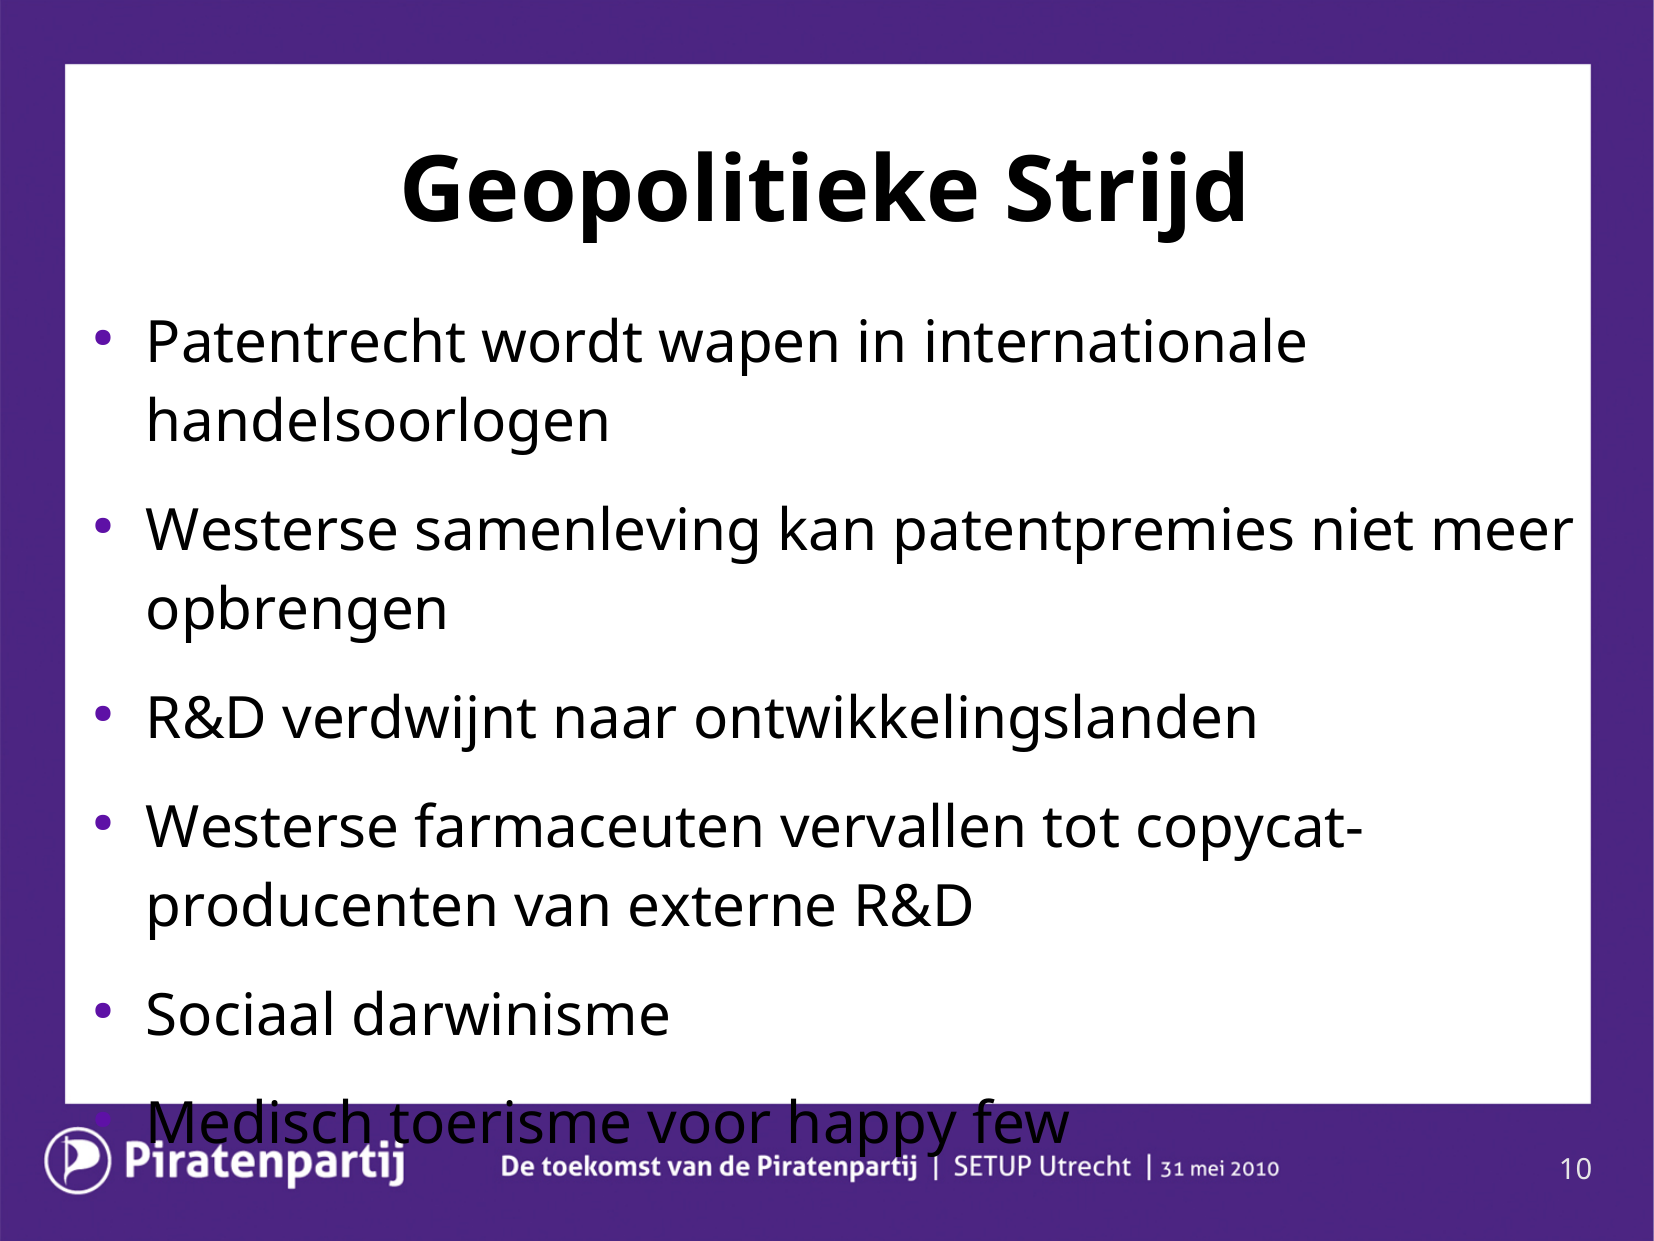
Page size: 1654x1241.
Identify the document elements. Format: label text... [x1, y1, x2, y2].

picture [0, 0, 1654, 1241]
title Geopolitieke Strijd [75, 75, 1576, 297]
list Patentrecht wordt wapen in internationale handelsoorlogen Westerse samenleving kan patentpremies niet meer opbrengen R&D verdwijnt naar ontwikkelingslanden Westerse farmaceuten vervallen tot copycat-producenten van externe R&D Sociaal darwinisme Medisch toerisme voor happy few [75, 300, 1576, 1088]
